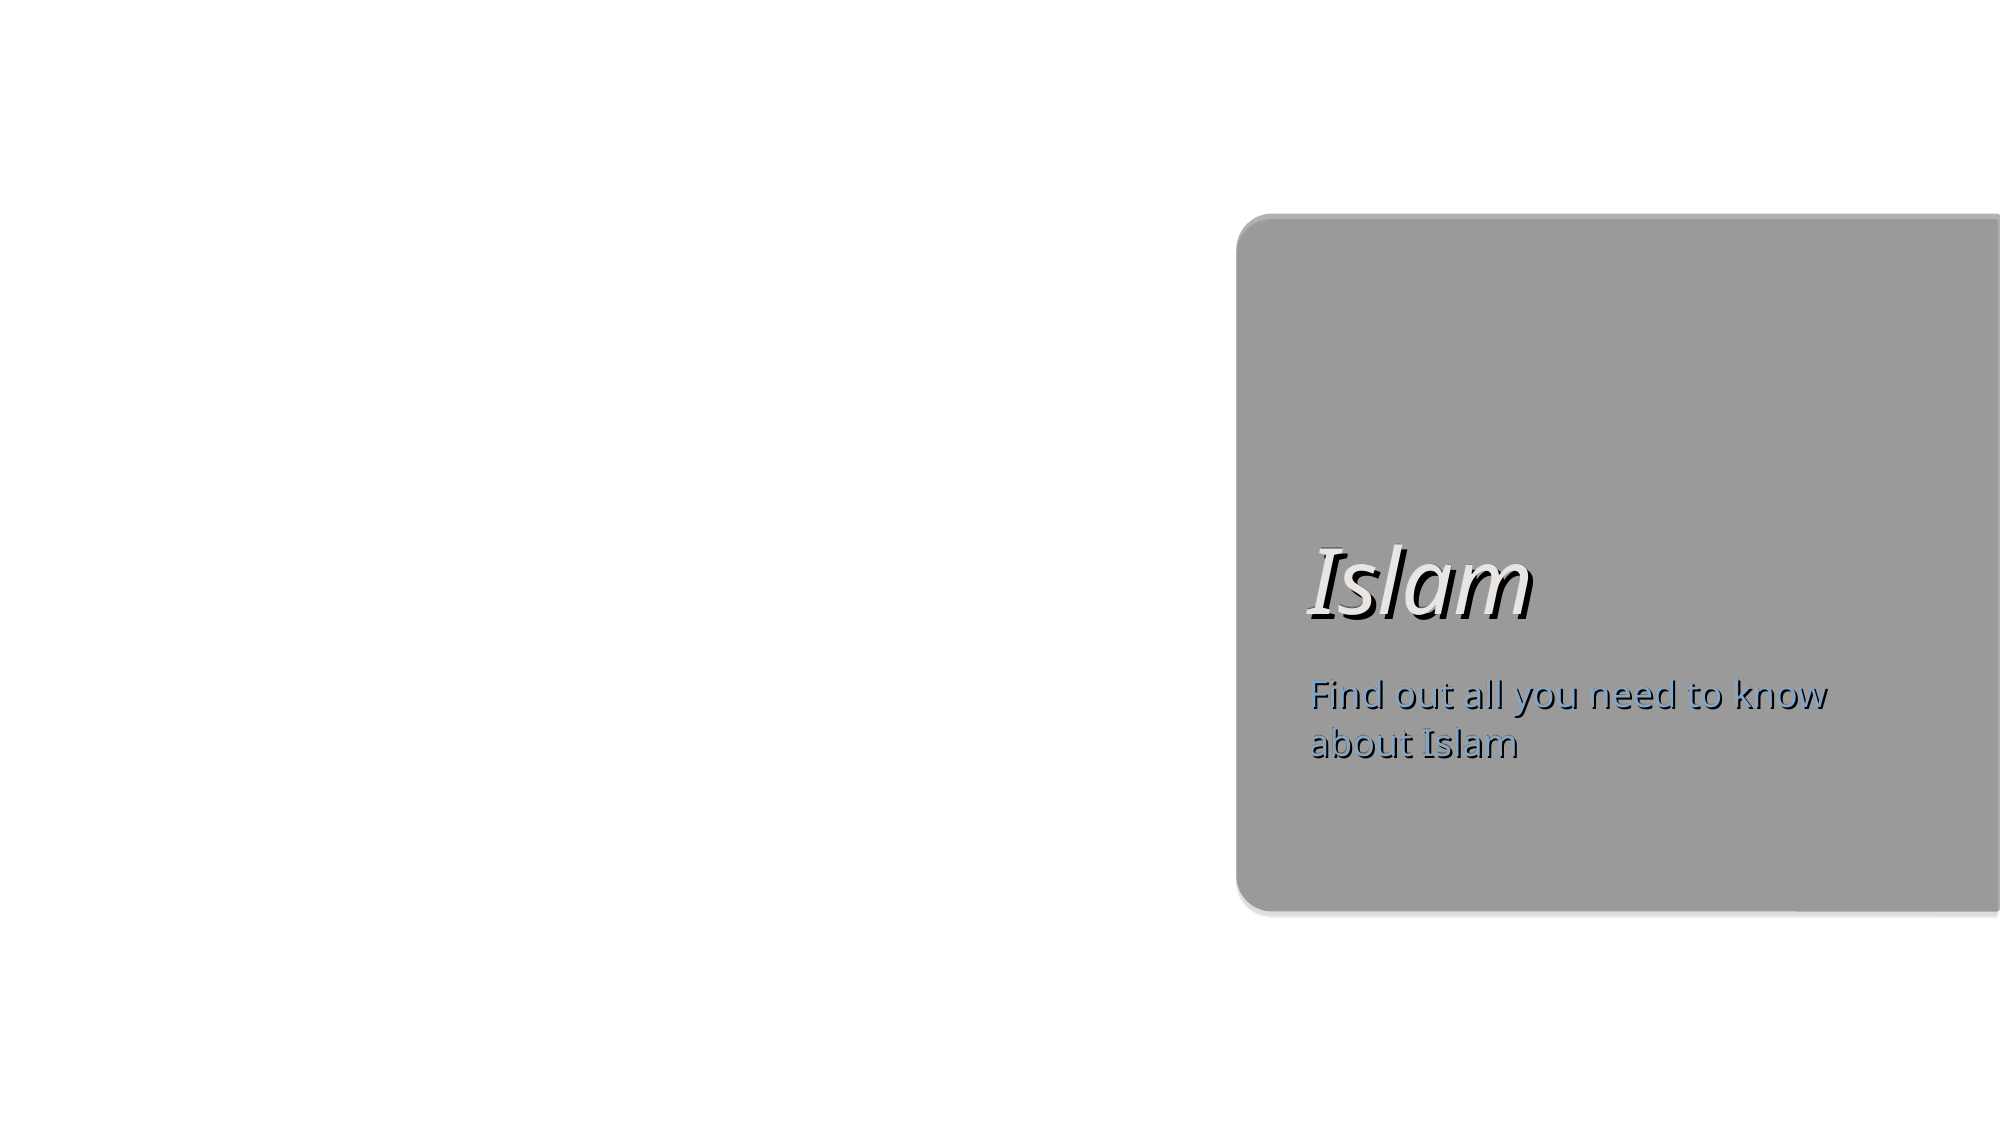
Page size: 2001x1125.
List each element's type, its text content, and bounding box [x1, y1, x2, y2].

picture [0, 0, 2000, 1125]
text_box [1236, 213, 2000, 912]
subtitle Find out all you need to know about Islam [1293, 657, 1869, 862]
title Islam [1293, 266, 1869, 642]
